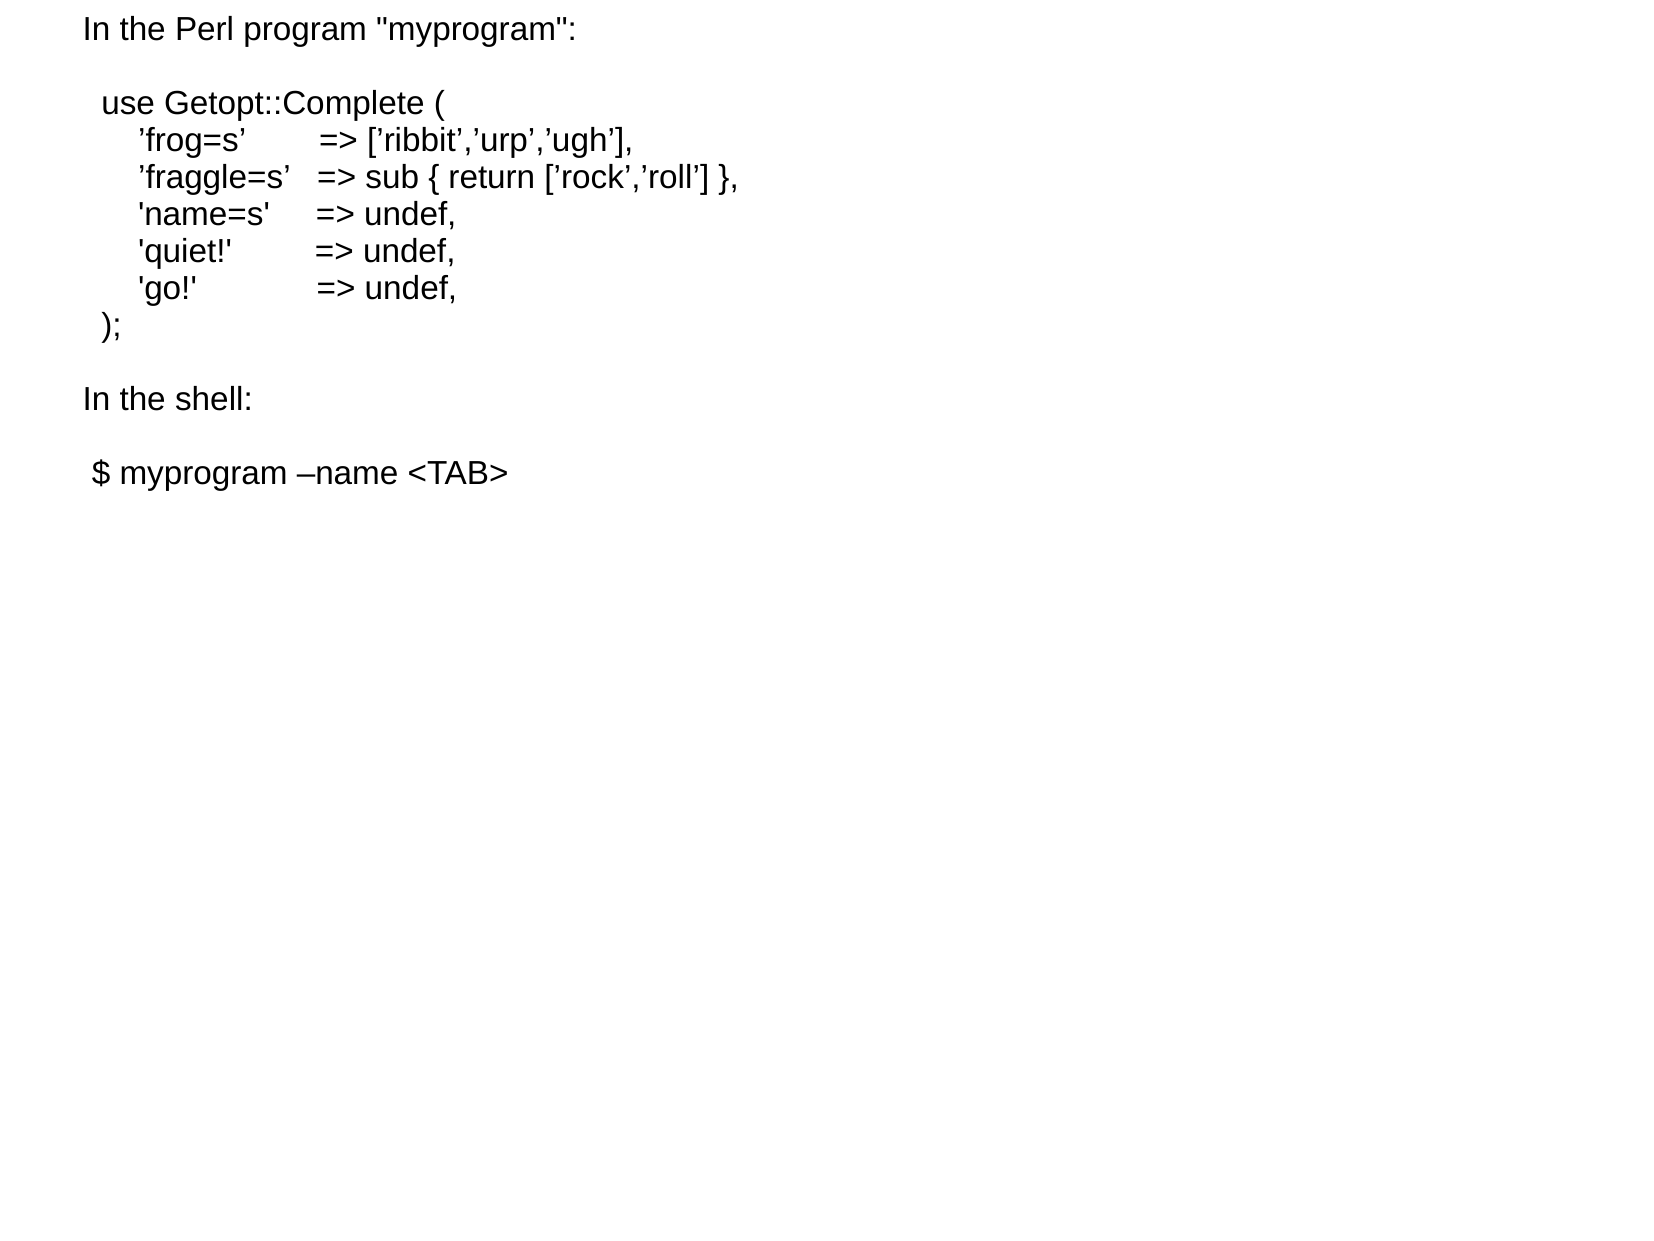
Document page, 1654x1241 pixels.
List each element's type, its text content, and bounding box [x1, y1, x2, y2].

subtitle In the Perl program "myprogram": use Getopt::Complete ( ’frog=s’ => [’ribbit’,’urp’,’ugh’], ’fraggle=s’ => sub { return [’rock’,’roll’] }, 'name=s' => undef, 'quiet!' => undef, 'go!' => undef, ); In the shell: $ myprogram –name <TAB> [82, 10, 1571, 1070]
